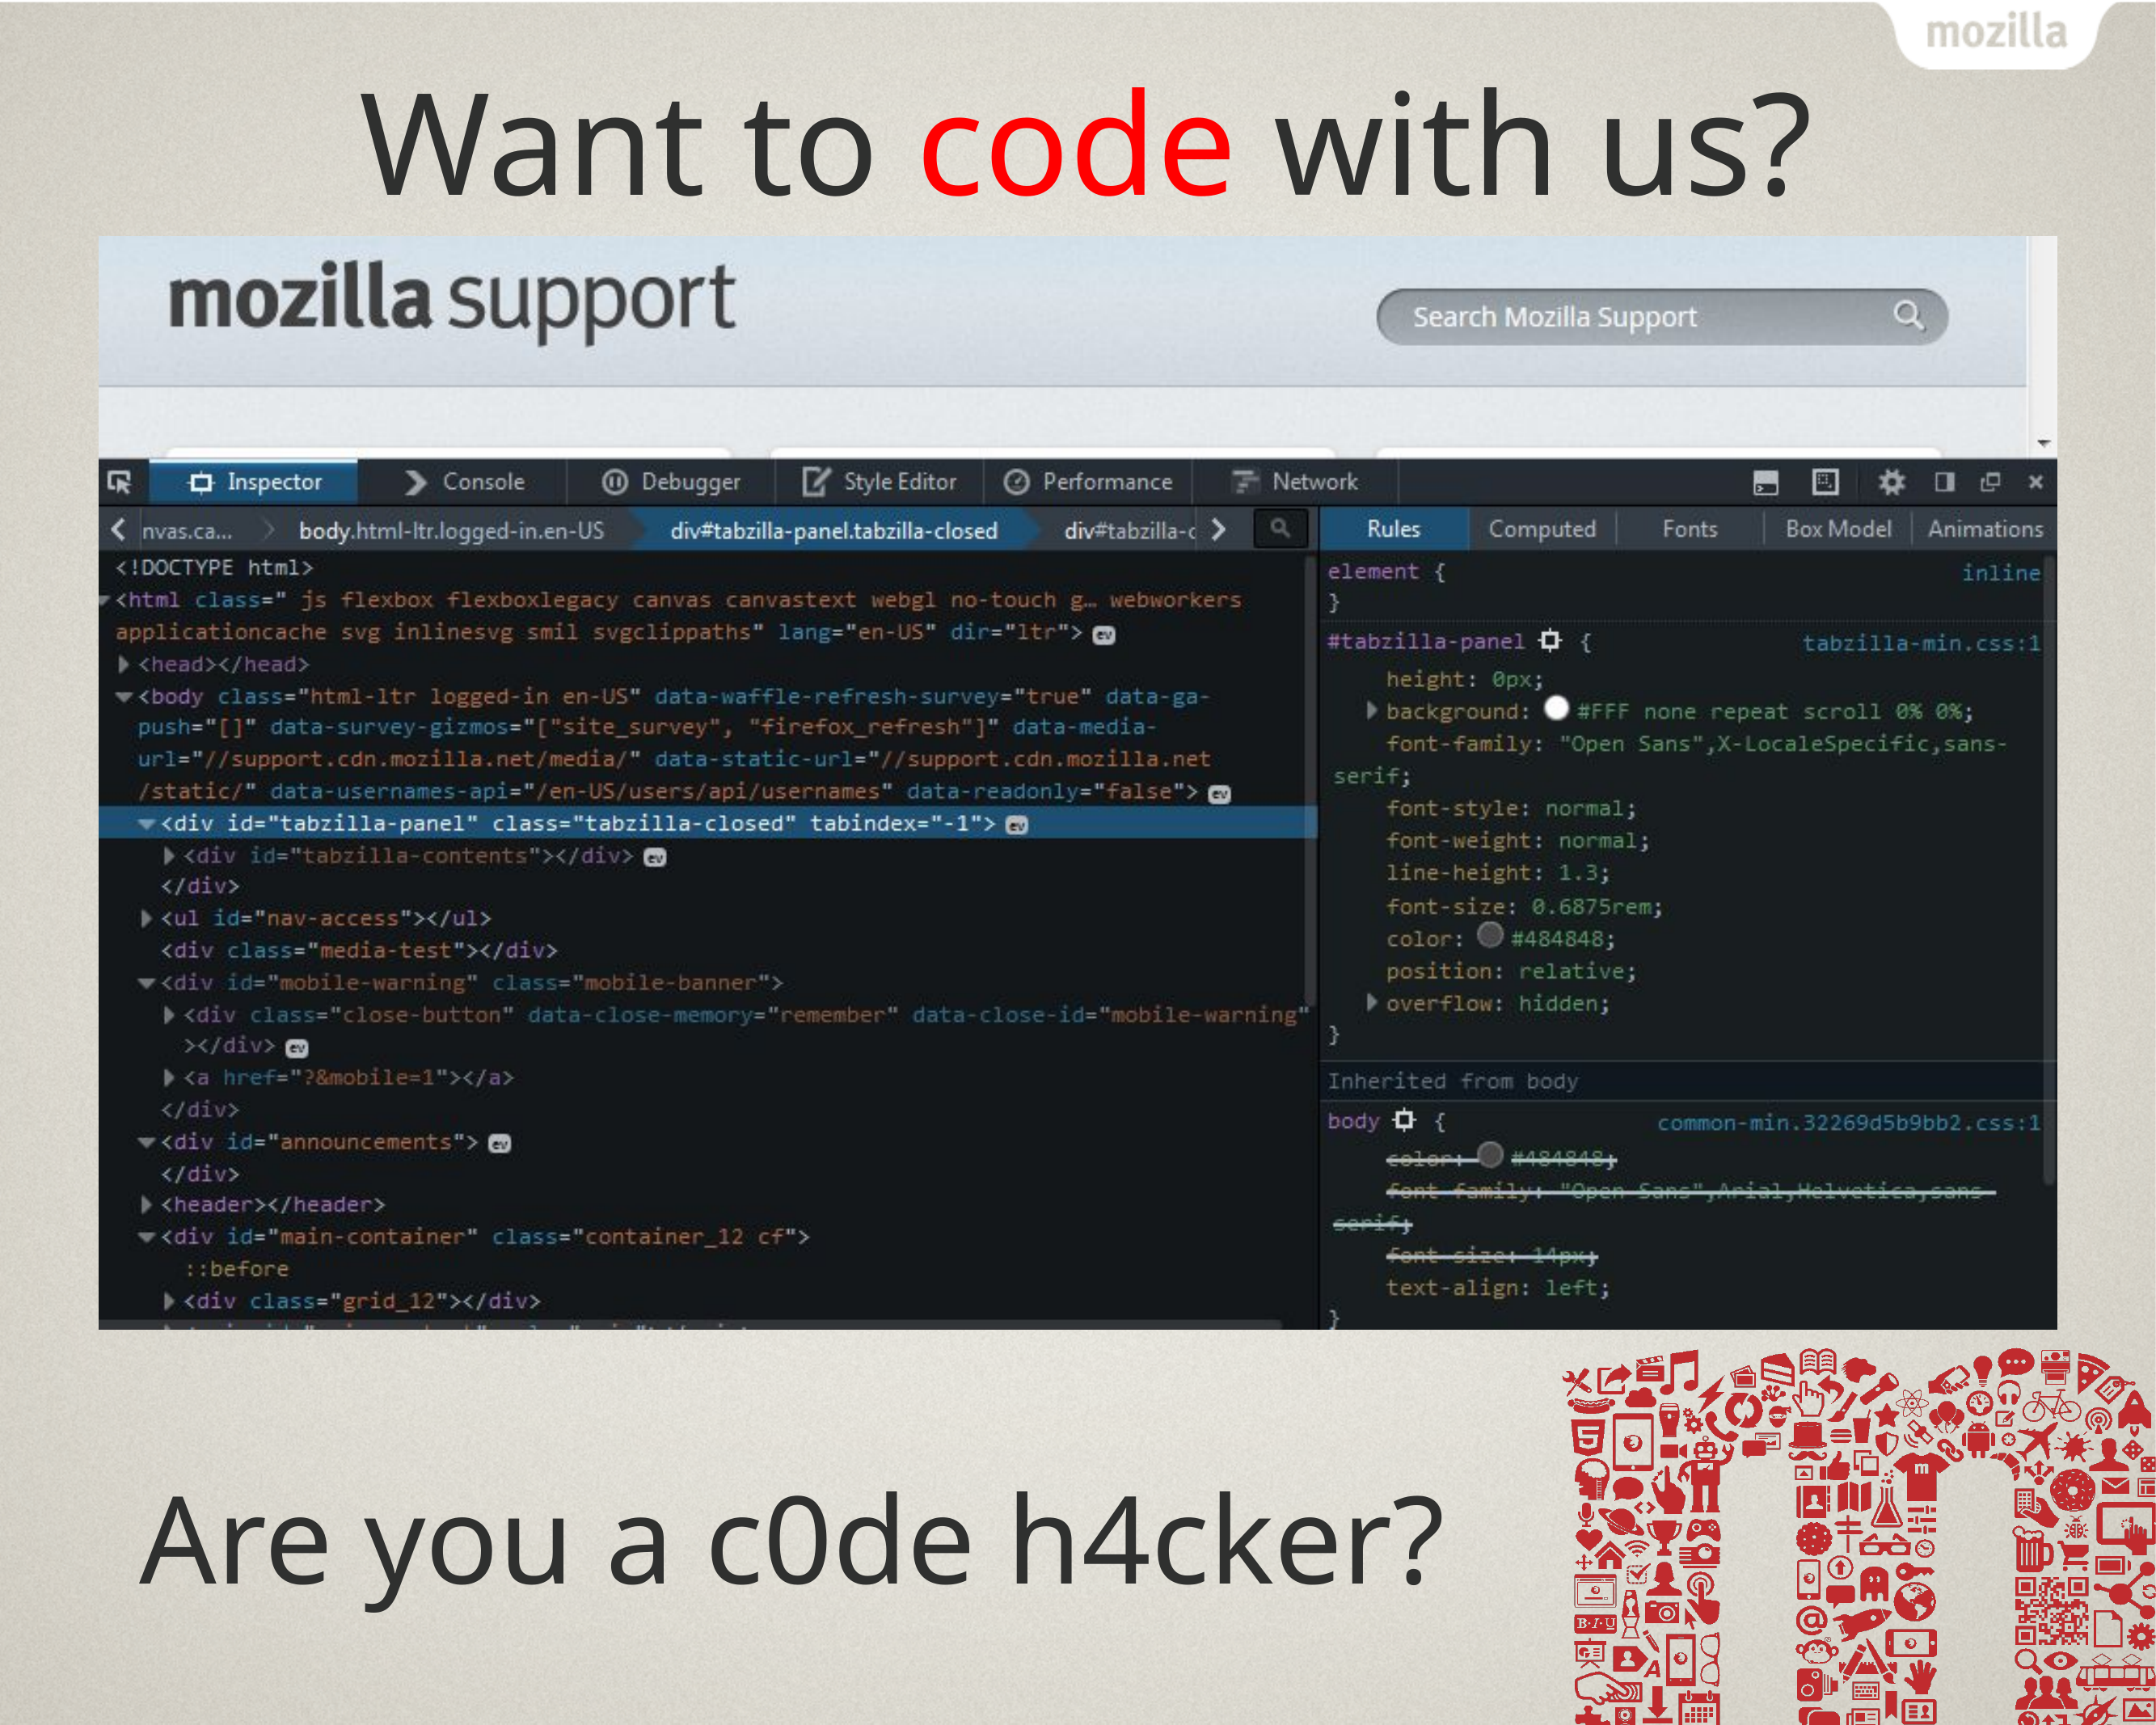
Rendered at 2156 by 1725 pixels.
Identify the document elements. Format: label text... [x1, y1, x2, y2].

text_box Are you a c0de h4cker? [67, 1386, 1518, 1685]
title Want to code with us? [67, 3, 2106, 275]
picture [0, 0, 2156, 1725]
